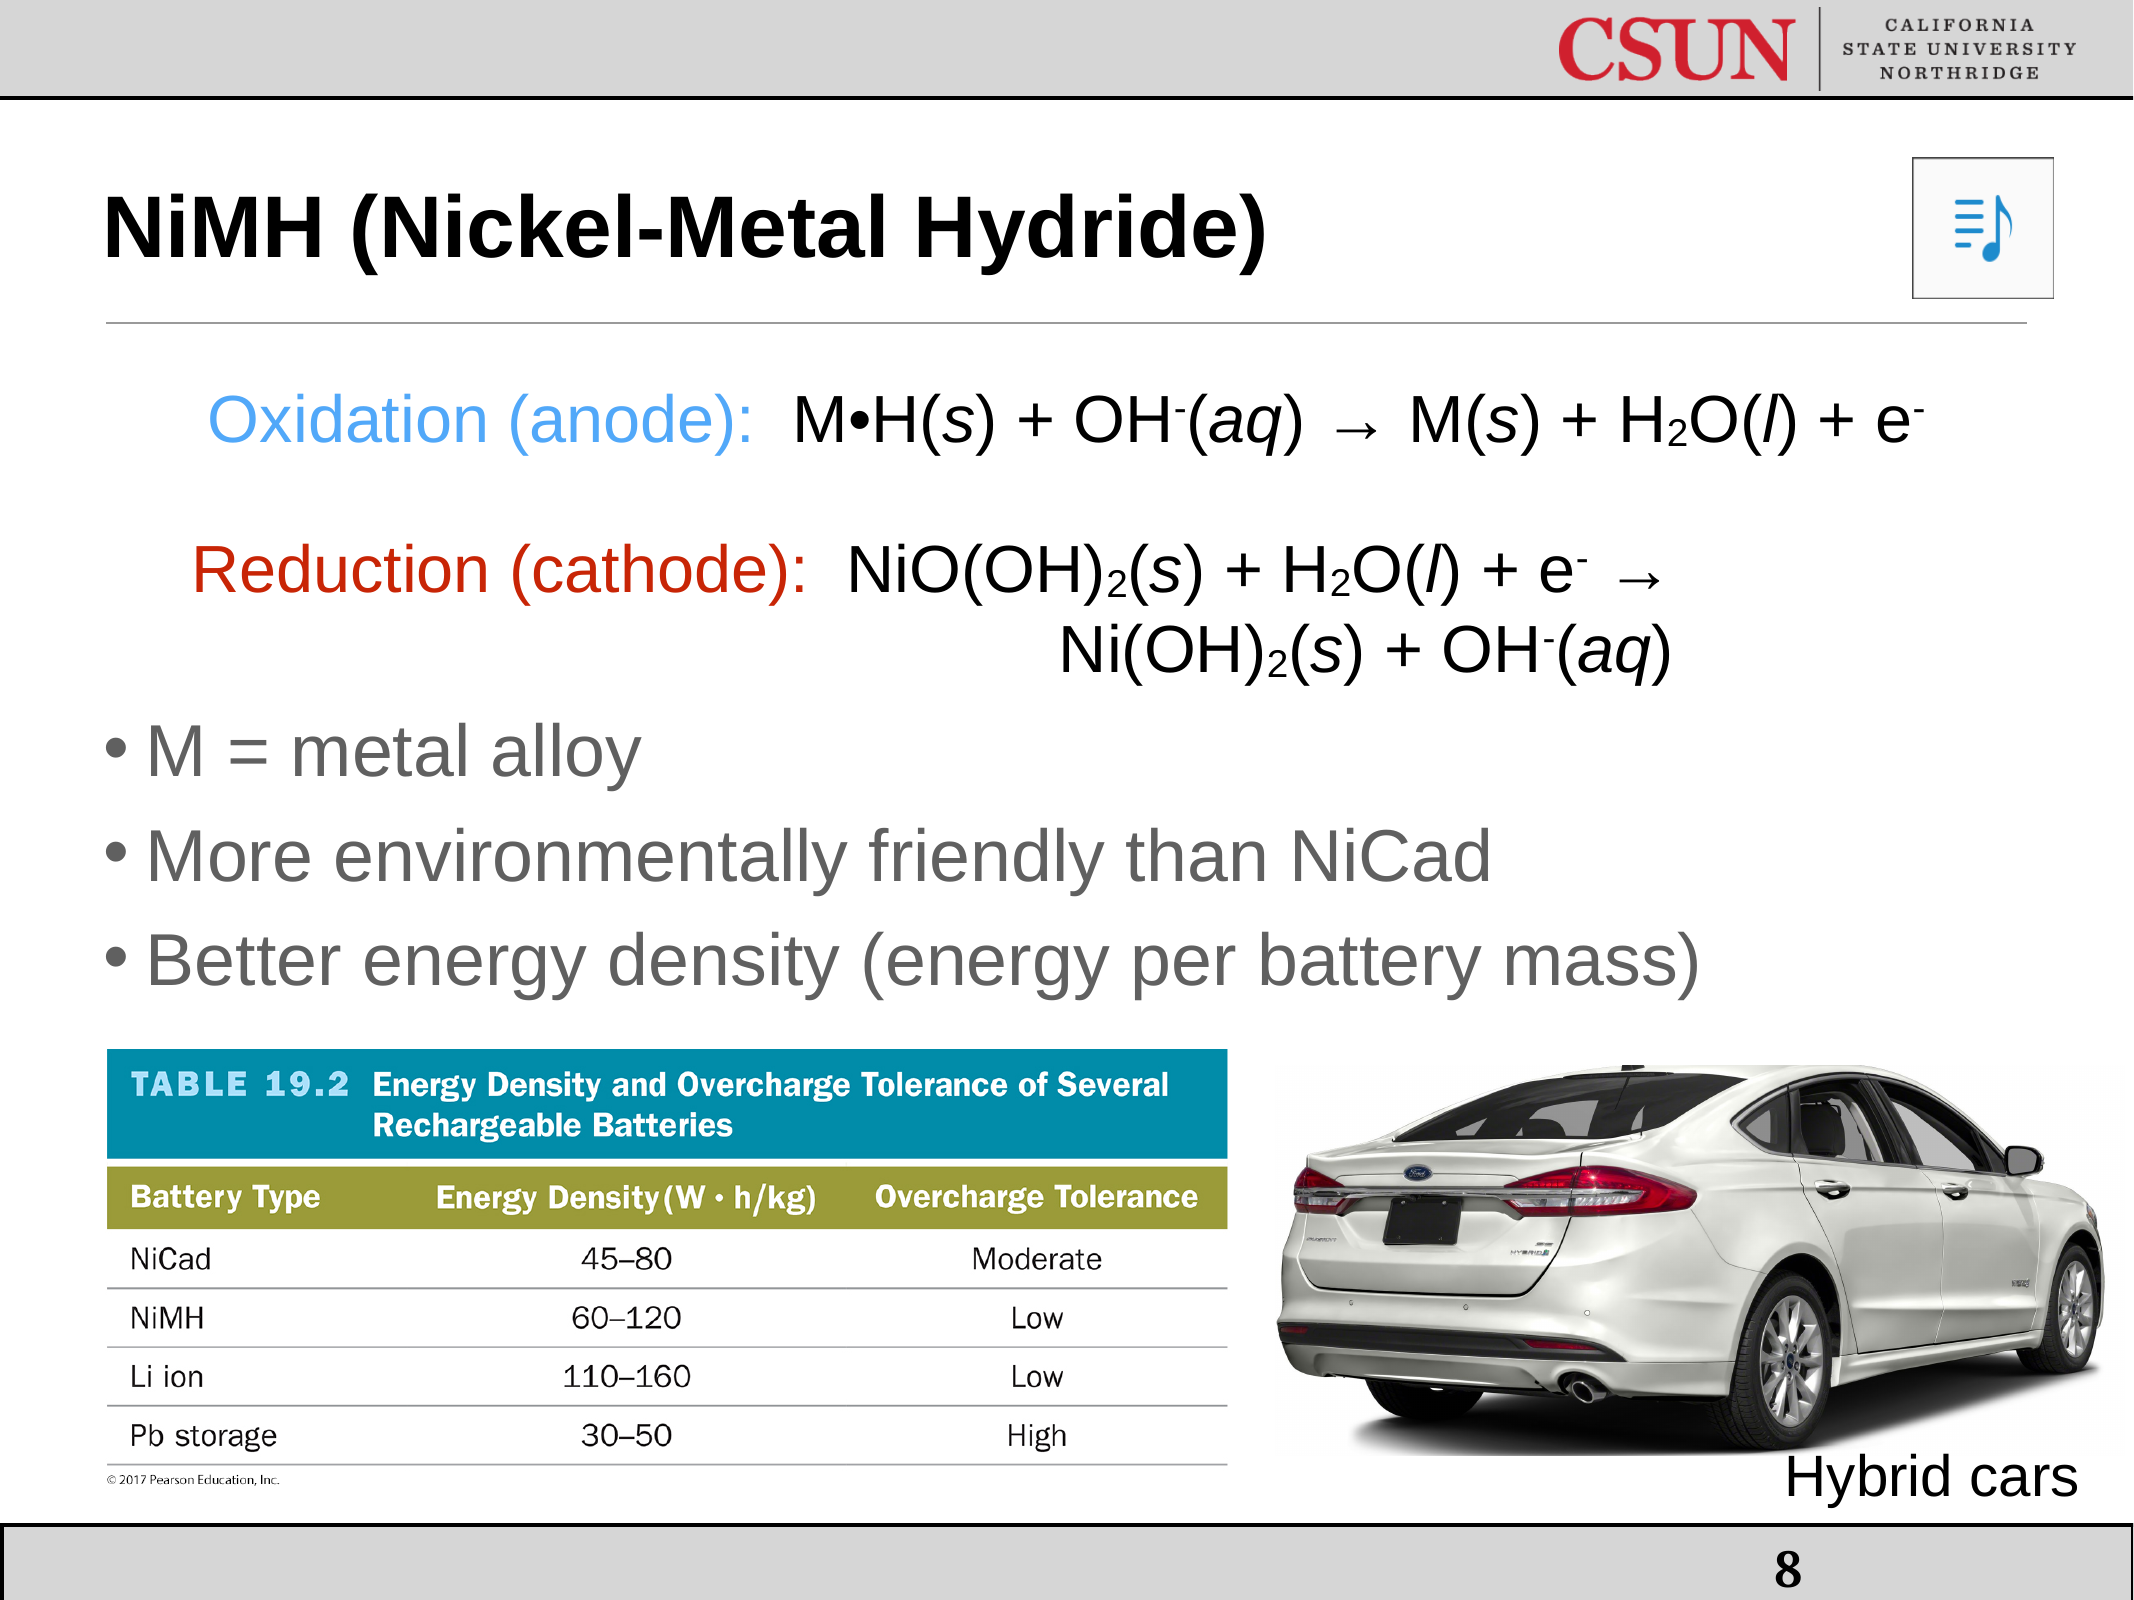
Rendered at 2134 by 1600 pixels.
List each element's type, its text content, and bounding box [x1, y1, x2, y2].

list M = metal alloy More environmentally friendly than NiCad Better energy density (energy per battery mass) [94, 694, 2041, 1010]
picture [98, 1040, 1236, 1492]
picture [1275, 1065, 2125, 1456]
title NiMH (Nickel-Metal Hydride) [93, 104, 2040, 284]
text_box Hybrid cars [1770, 1430, 2096, 1516]
text_box [1911, 156, 2056, 301]
text_box Oxidation (anode): M•H(s) + OH-(aq) → M(s) + H2O(l) + e- [199, 367, 1934, 464]
text_box Reduction (cathode): NiO(OH)2(s) + H2O(l) + e- → Ni(OH)2(s) + OH-(aq) [182, 517, 1683, 695]
picture [1559, 7, 2076, 91]
